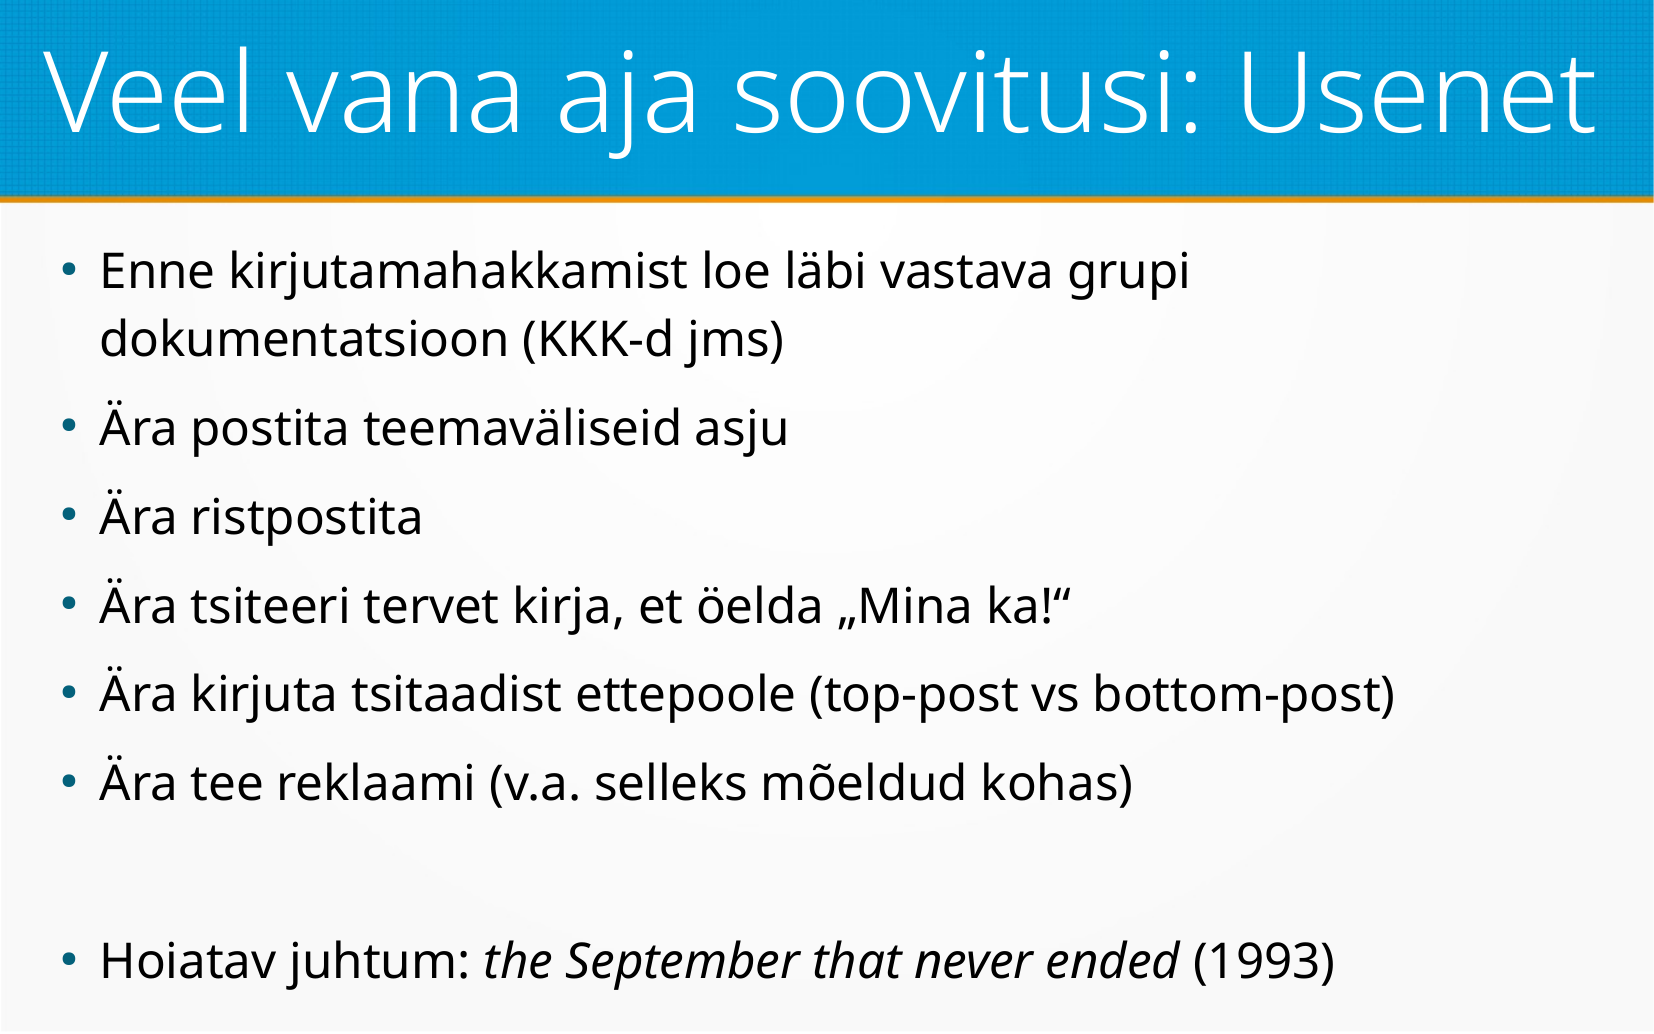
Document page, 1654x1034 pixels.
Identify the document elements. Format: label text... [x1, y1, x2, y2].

list Enne kirjutamahakkamist loe läbi vastava grupi dokumentatsioon (KKK-d jms) Ära postita teemaväliseid asju Ära ristpostita Ära tsiteeri tervet kirja, et öelda „Mina ka!“ Ära kirjuta tsitaadist ettepoole (top-post vs bottom-post) Ära tee reklaami (v.a. selleks mõeldud kohas) Hoiatav juhtum: the September that never ended (1993) [47, 236, 1607, 1002]
picture [0, 195, 1654, 1034]
title Veel vana aja soovitusi: Usenet [43, 0, 1619, 166]
